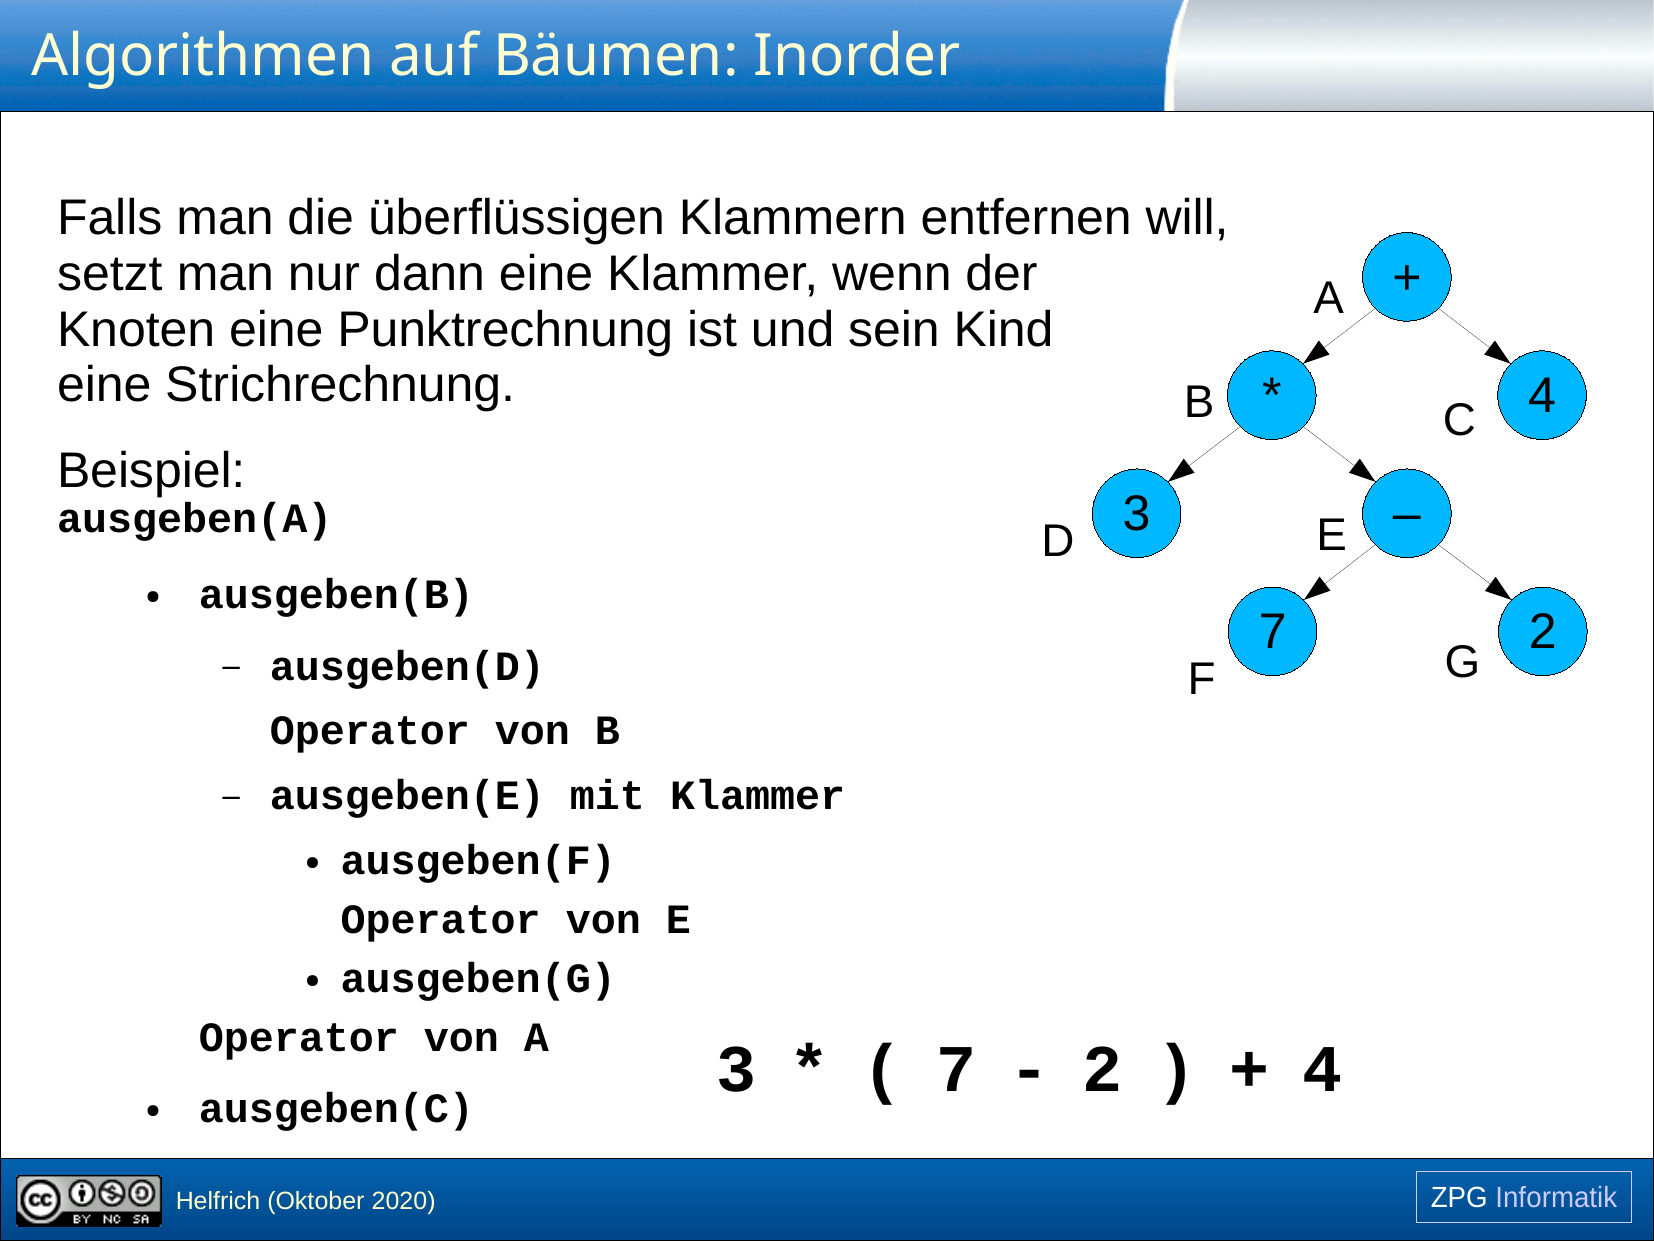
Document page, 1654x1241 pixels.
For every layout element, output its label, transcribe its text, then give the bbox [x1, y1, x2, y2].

text_box * [774, 1028, 846, 1119]
text_box + [1214, 1028, 1285, 1119]
text_box - [994, 1028, 1065, 1119]
text_box – [1362, 468, 1452, 558]
text_box D [1026, 507, 1087, 575]
text_box 2 [1067, 1028, 1139, 1119]
text_box 3 [701, 1028, 772, 1119]
text_box * [1229, 350, 1317, 440]
text_box 7 [921, 1028, 992, 1119]
text_box G [1429, 628, 1490, 695]
text_box 2 [1498, 587, 1588, 676]
text_box E [1301, 501, 1362, 568]
title Algorithmen auf Bäumen: Inorder [31, 14, 1151, 92]
text_box + [1362, 232, 1452, 322]
text_box C [1428, 386, 1488, 453]
text_box B [1168, 368, 1229, 436]
text_box A [1298, 264, 1358, 331]
picture [16, 1175, 162, 1227]
text_box ( [848, 1028, 919, 1119]
text_box 4 [1287, 1028, 1358, 1119]
text_box F [1172, 645, 1233, 712]
text_box 3 [1092, 468, 1181, 558]
text_box 7 [1228, 587, 1317, 676]
picture [0, 0, 1654, 111]
text_box ) [1141, 1028, 1212, 1119]
list Falls man die überflüssigen Klammern entfernen will, setzt man nur dann eine Klammer, wenn der Knoten eine Punktrechnung ist und sein Kind eine Strichrechnung. Beispiel: ausgeben(A) ausgeben(B) ausgeben(D) Operator von B ausgeben(E) mit Klammer ausgeben(F) Operator von E ausgeben(G) Operator von A ausgeben(C) [57, 189, 1605, 1136]
text_box 4 [1497, 350, 1587, 440]
